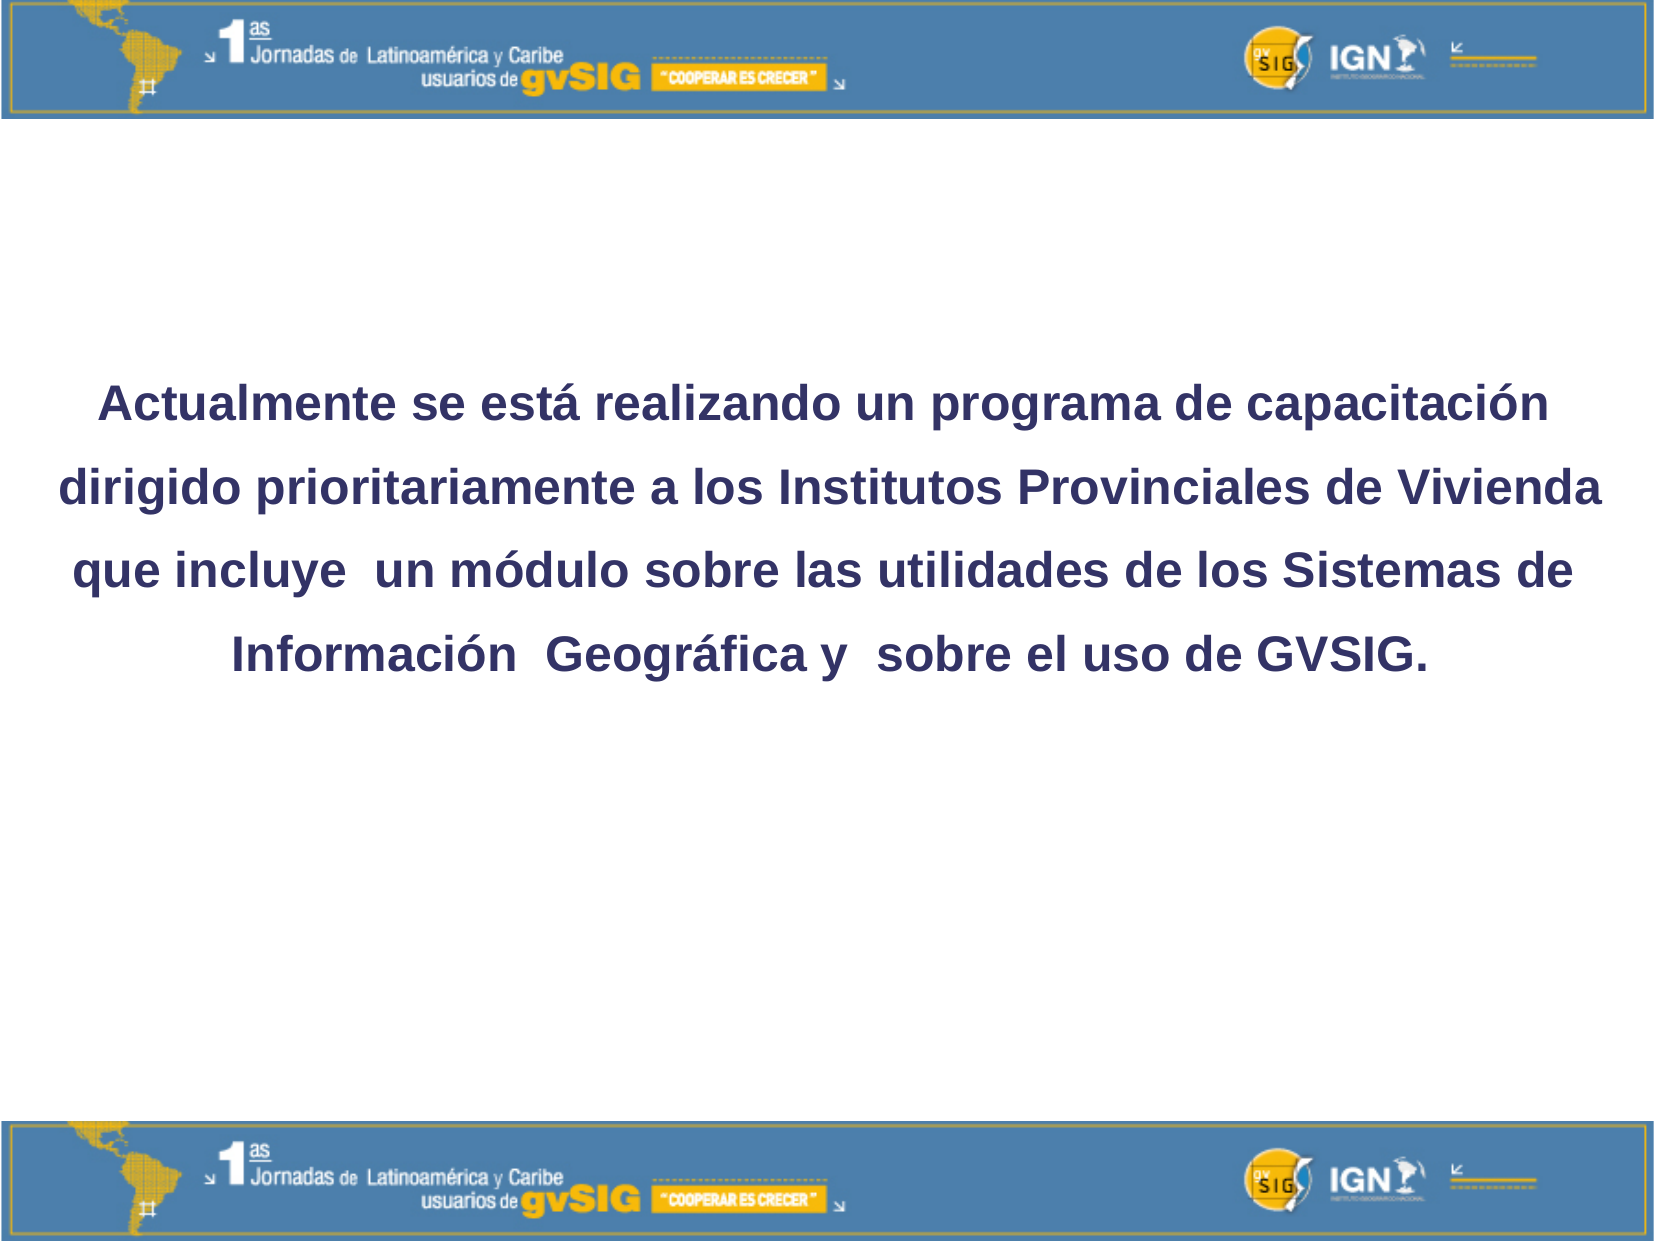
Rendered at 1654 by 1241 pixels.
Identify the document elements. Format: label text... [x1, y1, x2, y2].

text_box Actualmente se está realizando un programa de capacitación dirigido prioritariamente a los Institutos Provinciales de Vivienda que incluye un módulo sobre las utilidades de los Sistemas de Información Geográfica y sobre el uso de GVSIG. [30, 340, 1633, 787]
picture [0, 0, 1654, 119]
picture [0, 1121, 1654, 1241]
